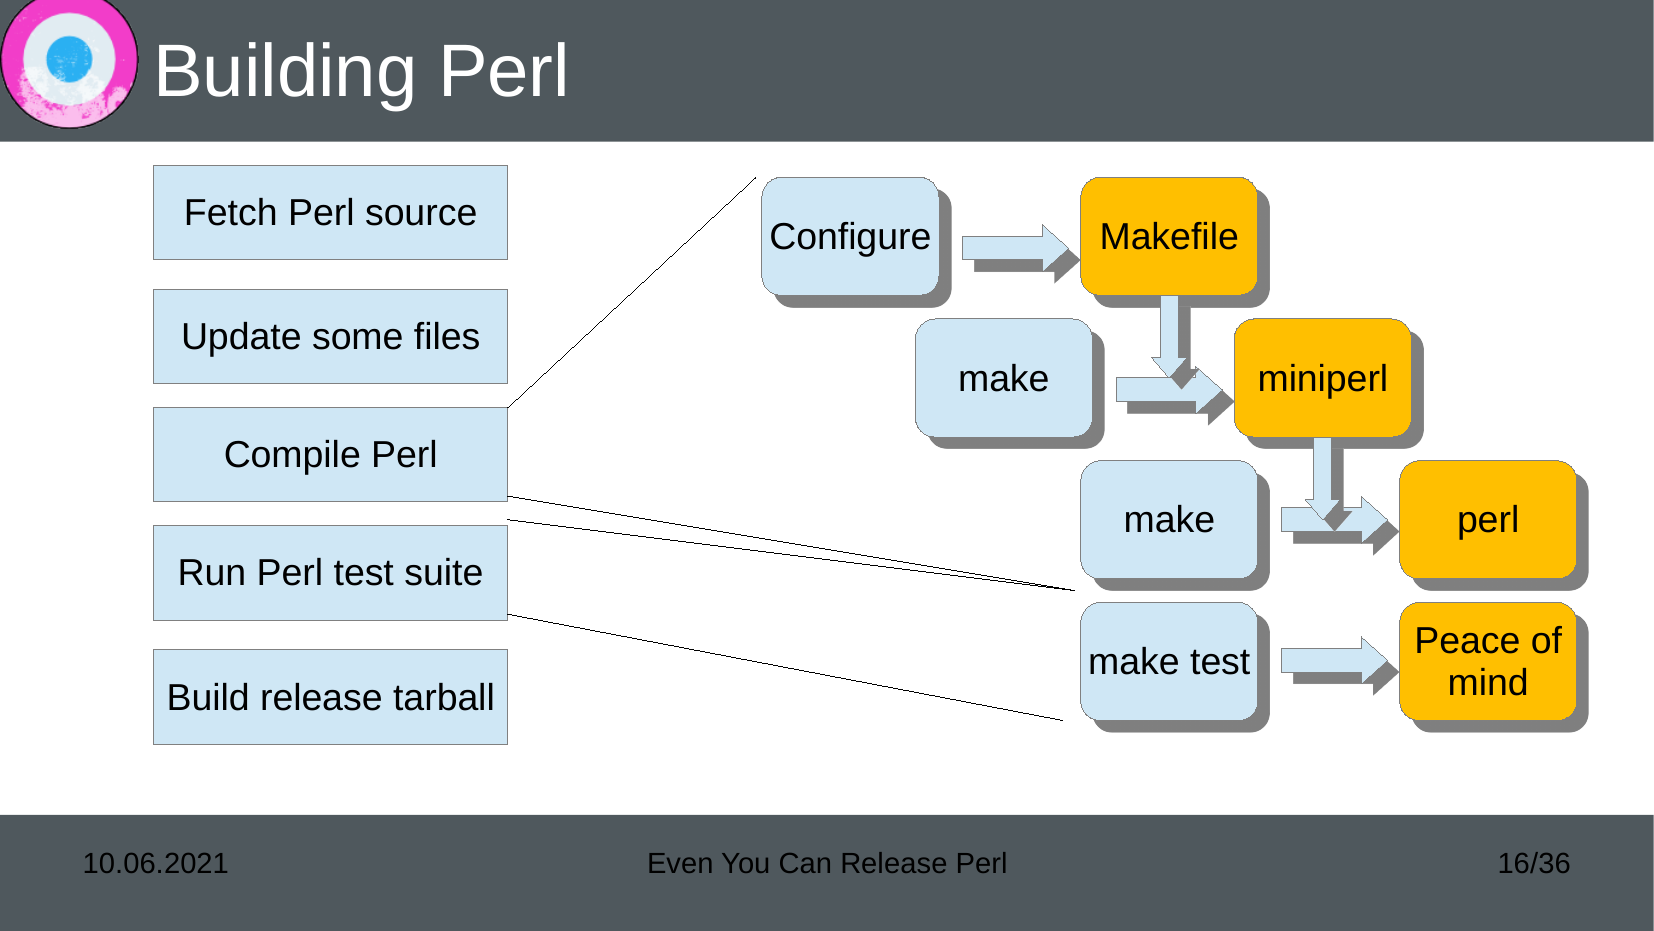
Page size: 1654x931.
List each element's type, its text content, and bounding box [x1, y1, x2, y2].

text_box Peace of mind [1399, 602, 1577, 721]
text_box Build release tarball [153, 649, 508, 745]
text_box [1281, 437, 1388, 544]
text_box miniperl [1234, 318, 1412, 438]
text_box Update some files [153, 289, 508, 384]
text_box Makefile [1080, 177, 1258, 296]
text_box [1281, 636, 1388, 684]
text_box Fetch Perl source [153, 165, 508, 260]
text_box Run Perl test suite [153, 525, 508, 621]
text_box make test [1080, 602, 1258, 721]
picture [0, 0, 228, 148]
text_box Compile Perl [153, 407, 508, 502]
text_box perl [1399, 460, 1577, 579]
text_box make [915, 318, 1093, 438]
text_box [1116, 295, 1223, 414]
text_box [962, 224, 1069, 272]
title Building Perl [153, 5, 1654, 136]
text_box Configure [761, 177, 940, 296]
text_box make [1080, 460, 1258, 579]
